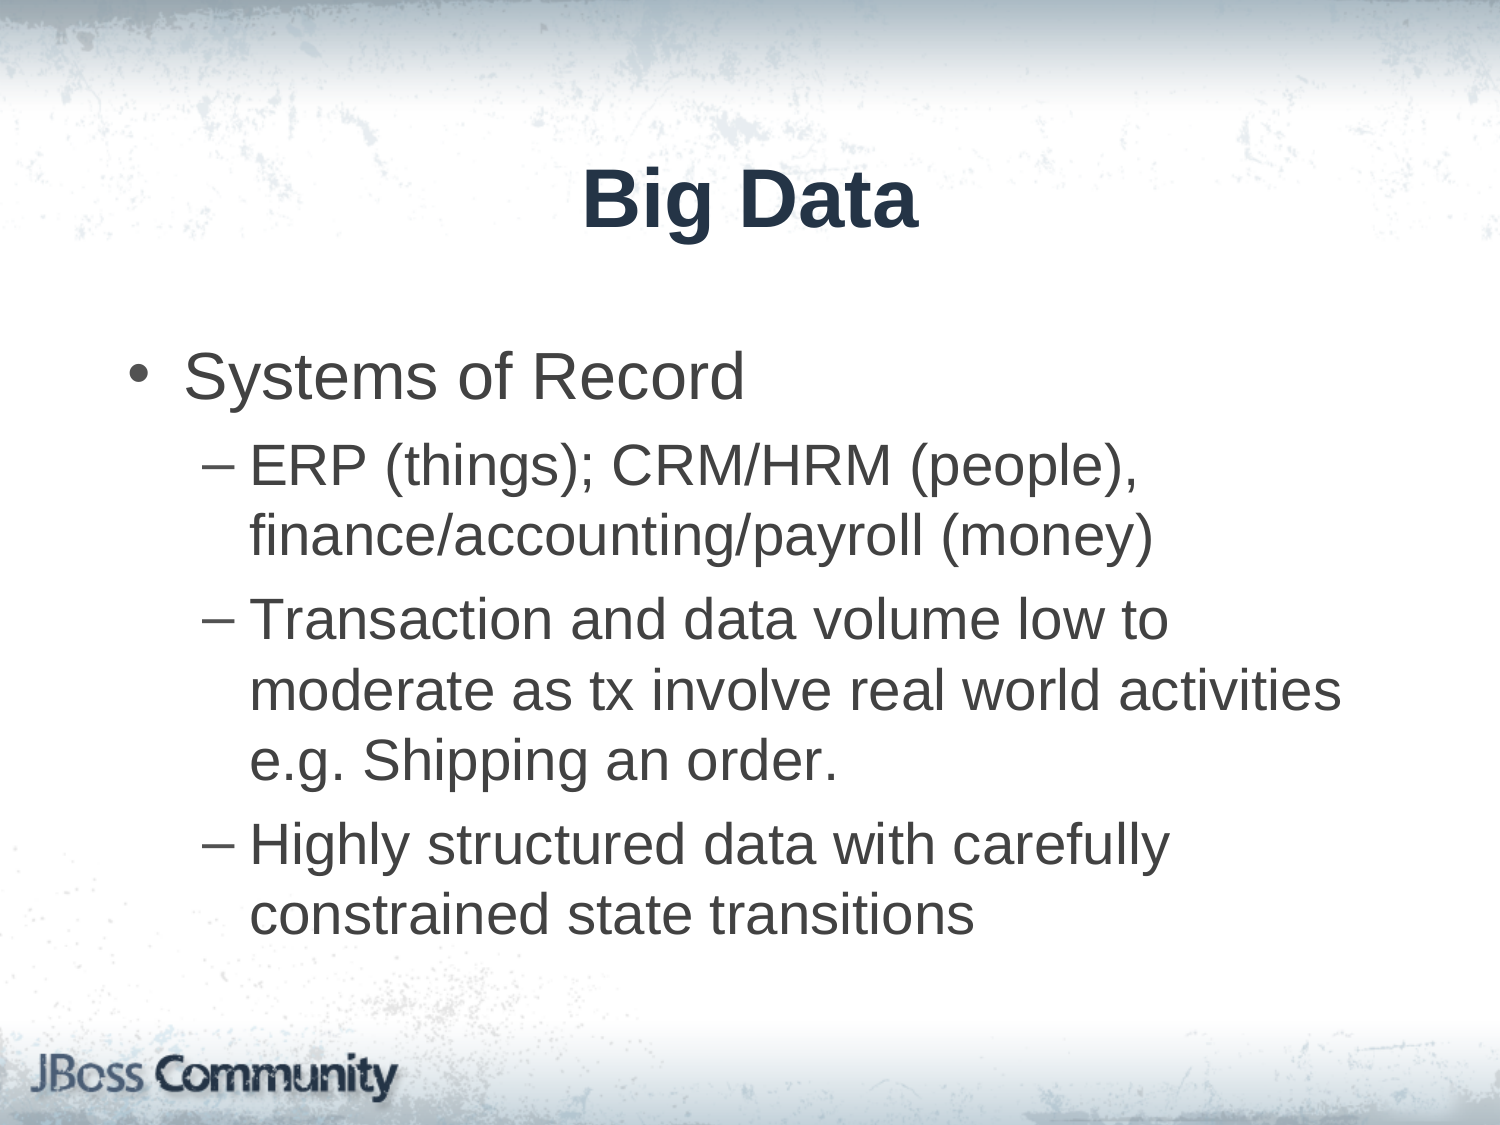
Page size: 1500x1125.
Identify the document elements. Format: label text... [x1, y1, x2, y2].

picture [0, 0, 1500, 1125]
list Systems of Record ERP (things); CRM/HRM (people), finance/accounting/payroll (money) Transaction and data volume low to moderate as tx involve real world activities e.g. Shipping an order. Highly structured data with carefully constrained state transitions [112, 324, 1388, 1083]
title Big Data [112, 76, 1388, 312]
